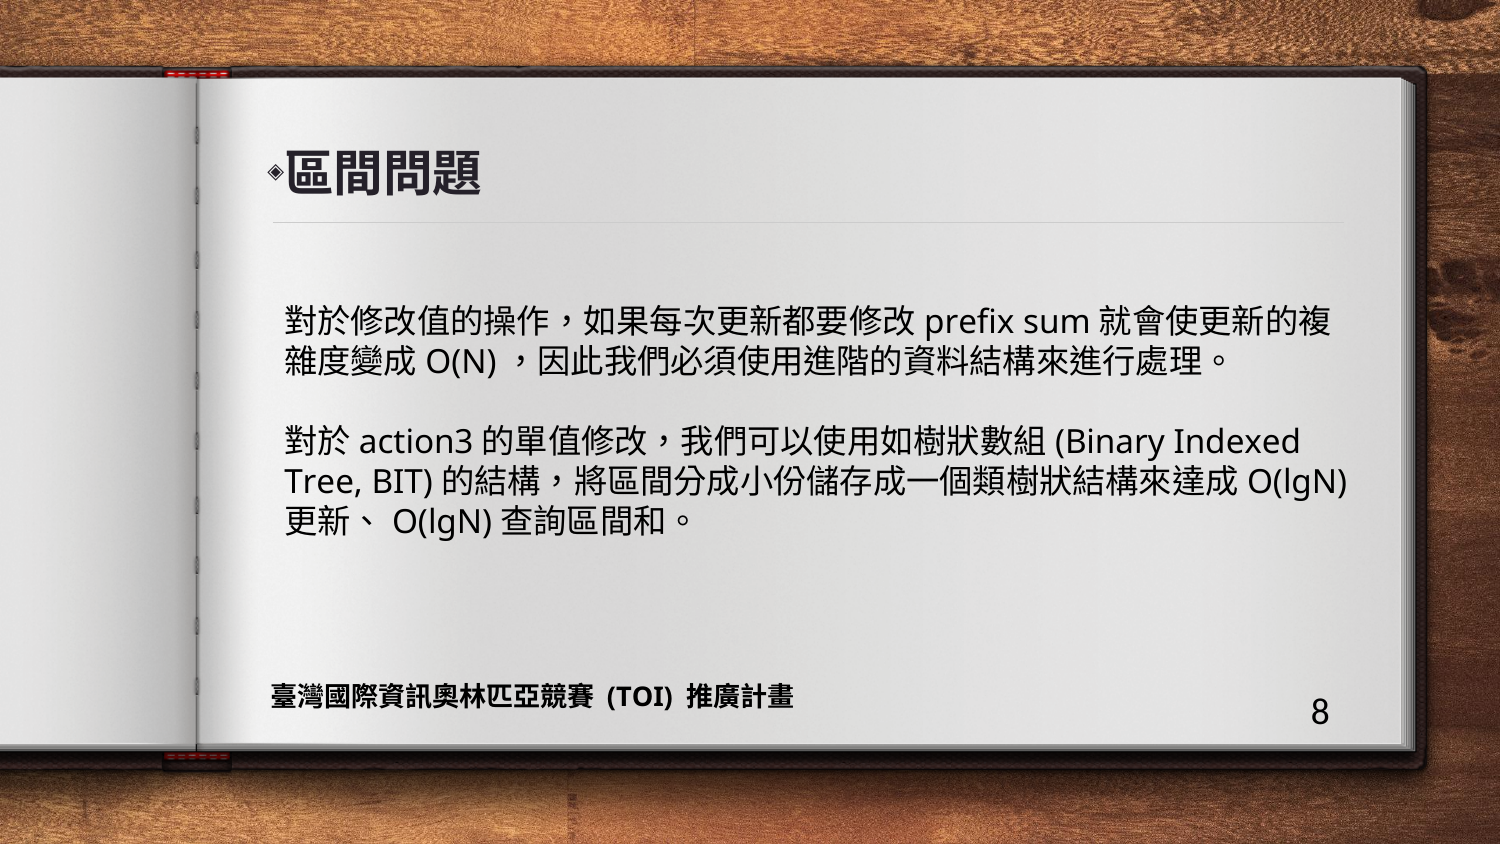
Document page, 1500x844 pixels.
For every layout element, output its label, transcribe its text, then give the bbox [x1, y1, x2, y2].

list 區間問題 [252, 126, 1194, 216]
text_box 對於修改值的操作，如果每次更新都要修改prefix sum就會使更新的複雜度變成O(N)，因此我們必須使用進階的資料結構來進行處理。 對於action3的單值修改，我們可以使用如樹狀數組(Binary Indexed Tree, BIT)的結構，將區間分成小份儲存成一個類樹狀結構來達成O(lgN)更新、O(lgN)查詢區間和。 [269, 293, 1367, 551]
text_box [1295, 672, 1386, 737]
